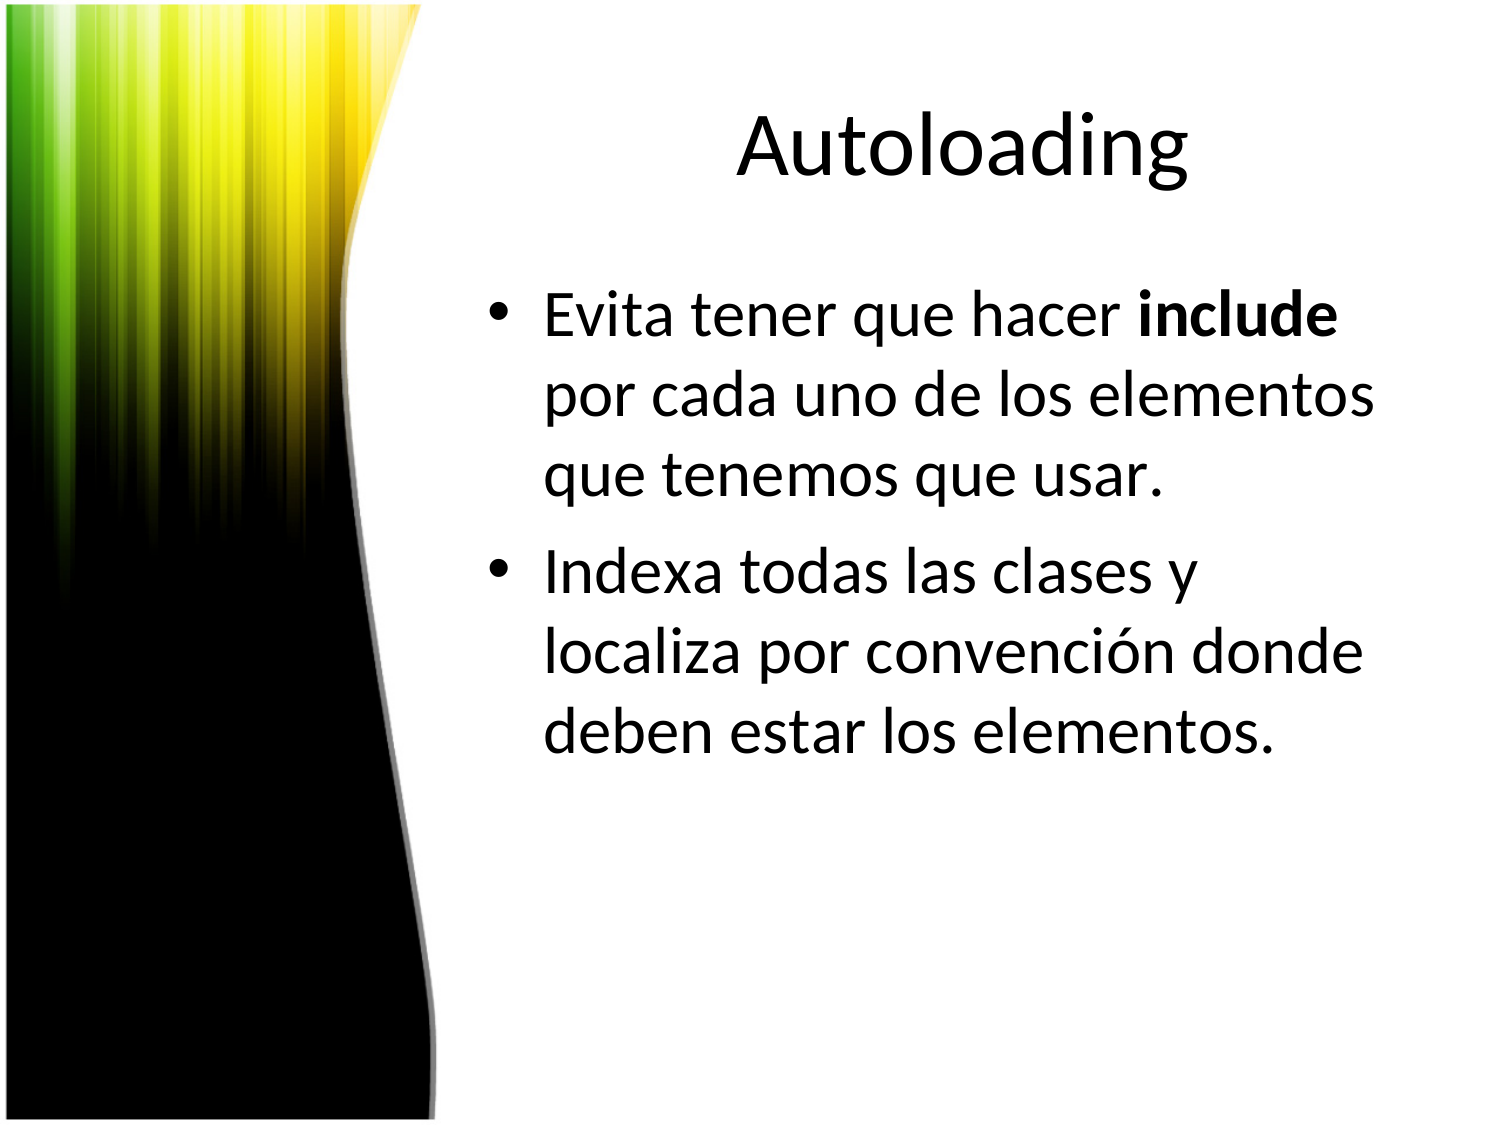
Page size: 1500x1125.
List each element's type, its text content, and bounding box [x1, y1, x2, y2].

list Evita tener que hacer include por cada uno de los elementos que tenemos que usar. Indexa todas las clases y localiza por convención donde deben estar los elementos. [472, 262, 1426, 1006]
picture [0, 0, 1500, 1125]
title Autoloading [501, 20, 1426, 257]
